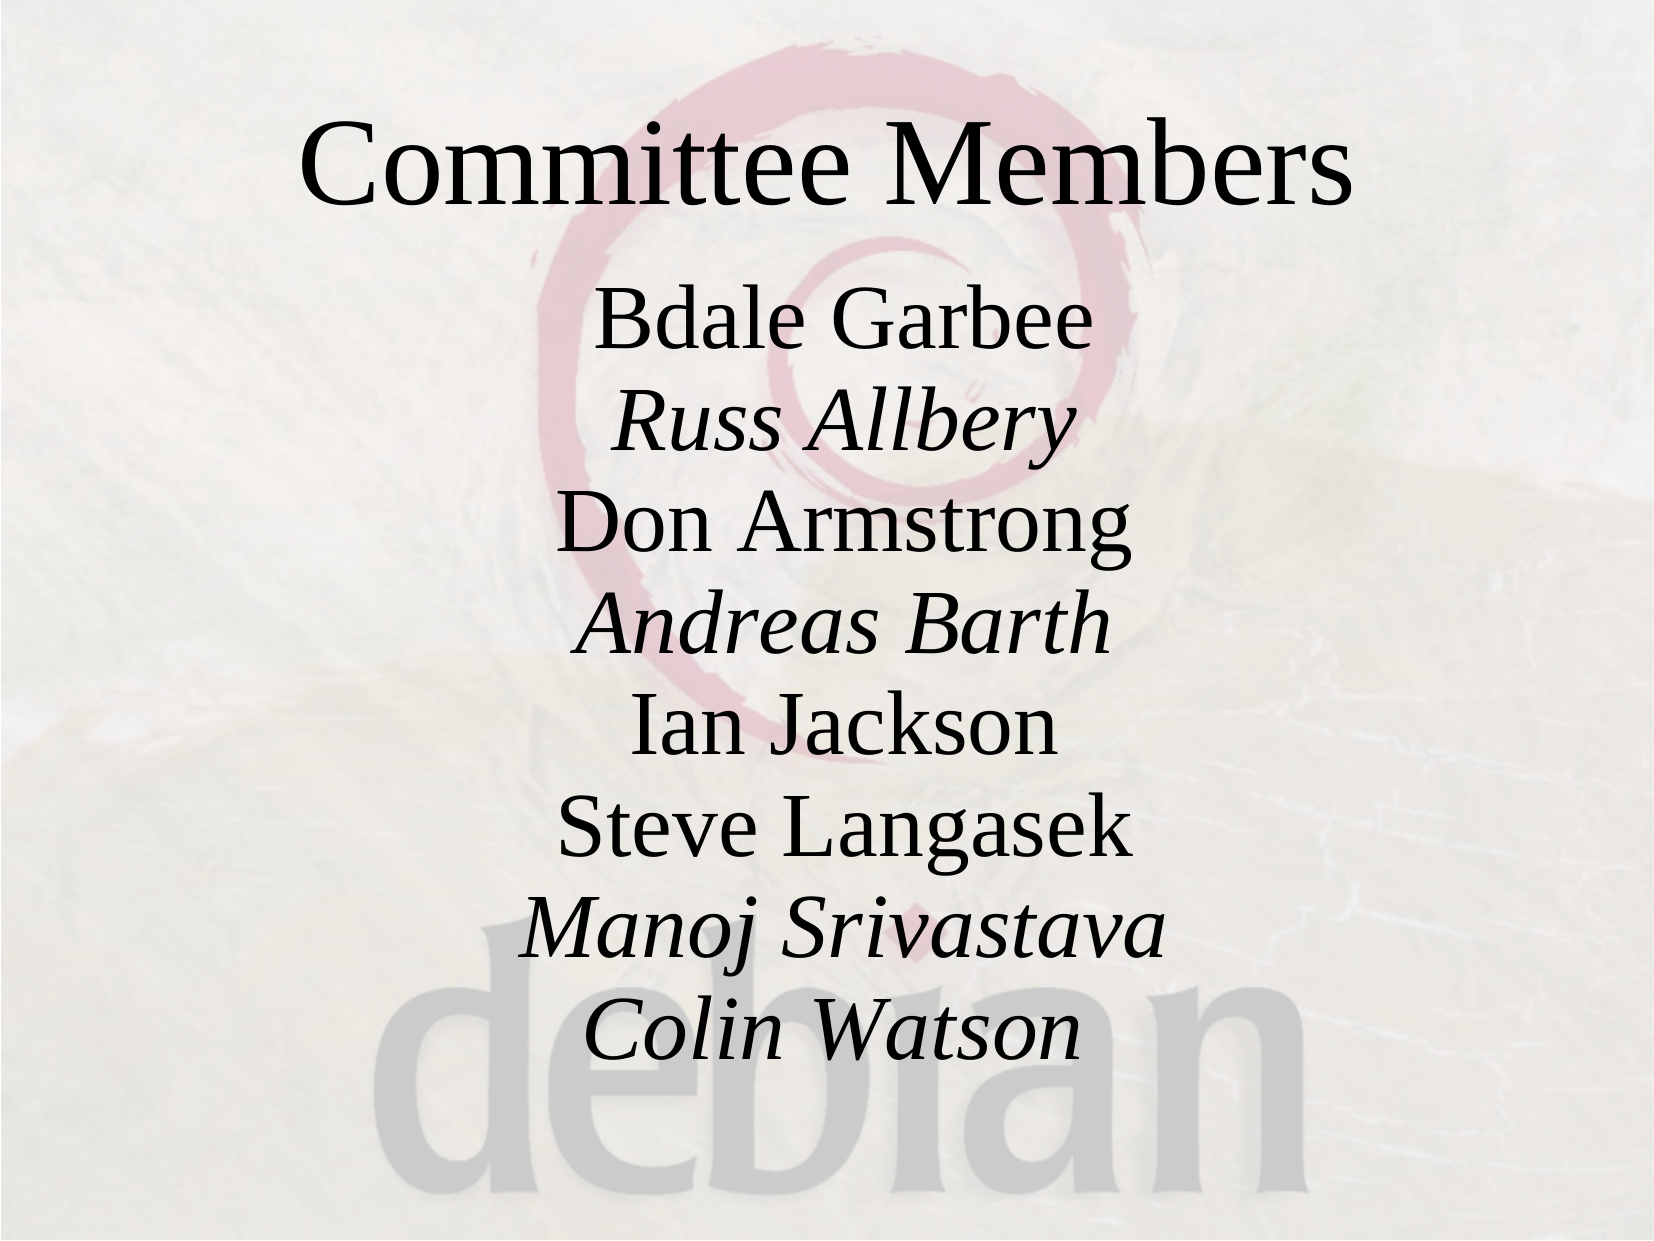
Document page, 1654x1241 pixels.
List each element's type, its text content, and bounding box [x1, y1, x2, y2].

picture [1, 0, 1654, 1240]
title Committee Members [121, 58, 1534, 266]
text_box Bdale Garbee Russ Allbery Don Armstrong Andreas Barth Ian Jackson Steve Langasek Manoj Srivastava Colin Watson [519, 266, 1171, 1079]
